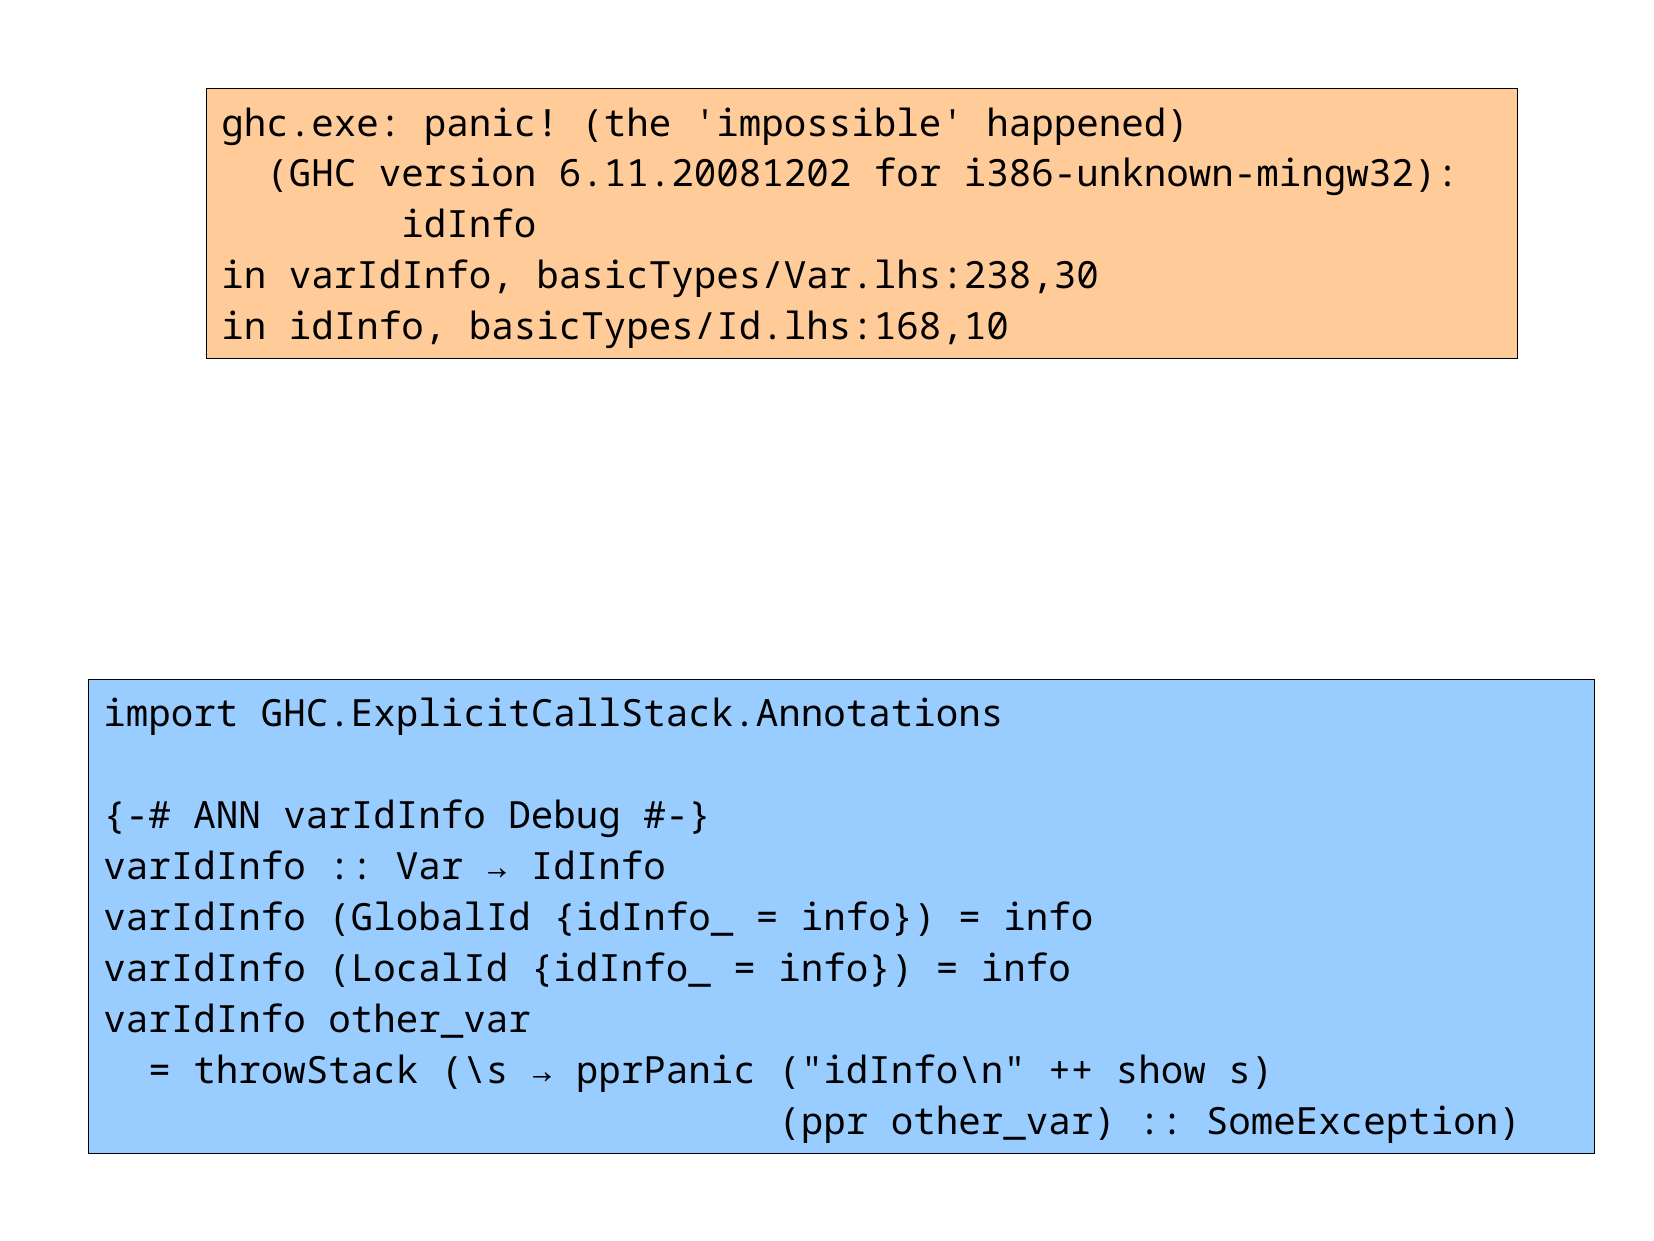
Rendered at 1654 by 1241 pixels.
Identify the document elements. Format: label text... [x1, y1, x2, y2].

text_box import GHC.ExplicitCallStack.Annotations {-# ANN varIdInfo Debug #-} varIdInfo :: Var → IdInfo varIdInfo (GlobalId {idInfo_ = info}) = info varIdInfo (LocalId {idInfo_ = info}) = info varIdInfo other_var = throwStack (\s → pprPanic ("idInfo\n" ++ show s) (ppr other_var) :: SomeException) [88, 679, 1595, 1093]
text_box ghc.exe: panic! (the 'impossible' happened) (GHC version 6.11.20081202 for i386-unknown-mingw32): idInfo in varIdInfo, basicTypes/Var.lhs:238,30 in idInfo, basicTypes/Id.lhs:168,10 [206, 88, 1518, 322]
